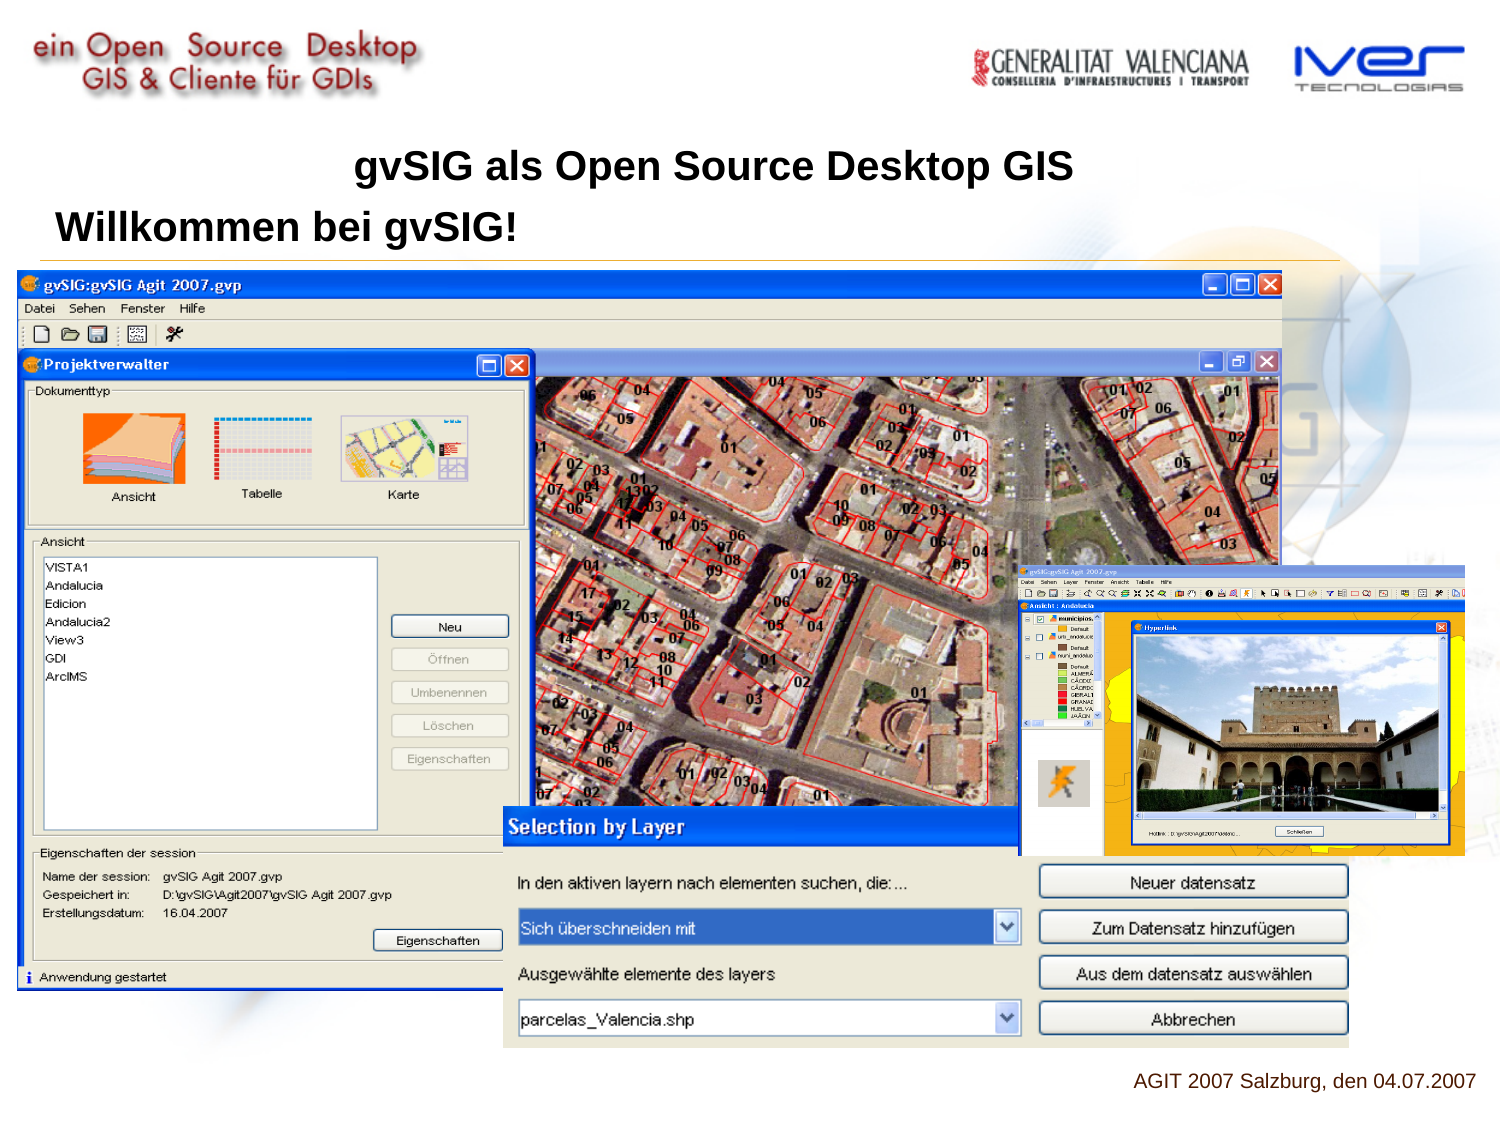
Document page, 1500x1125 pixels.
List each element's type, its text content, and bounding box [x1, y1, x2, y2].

text_box gvSIG als Open Source Desktop GIS [0, 137, 1429, 203]
picture [0, 5, 1500, 1125]
text_box Willkommen bei gvSIG! [40, 198, 1209, 262]
text_box AGIT 2007 Salzburg, den 04.07.2007 [1133, 1070, 1478, 1094]
